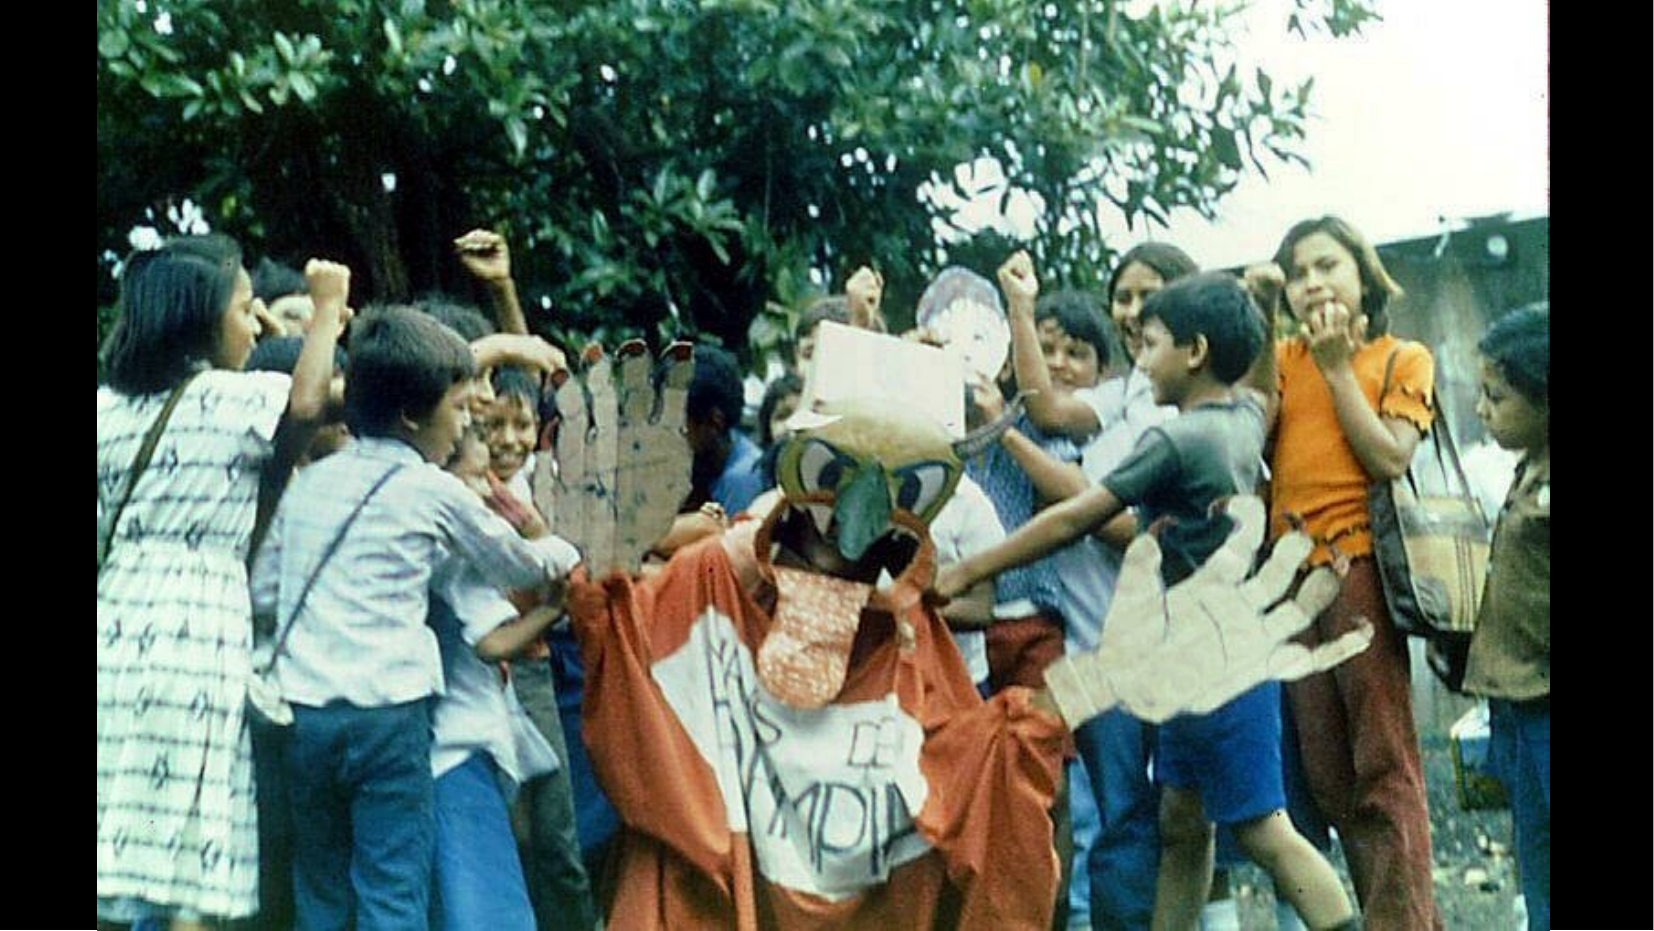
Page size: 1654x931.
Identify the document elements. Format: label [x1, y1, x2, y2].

picture [97, 0, 1550, 931]
